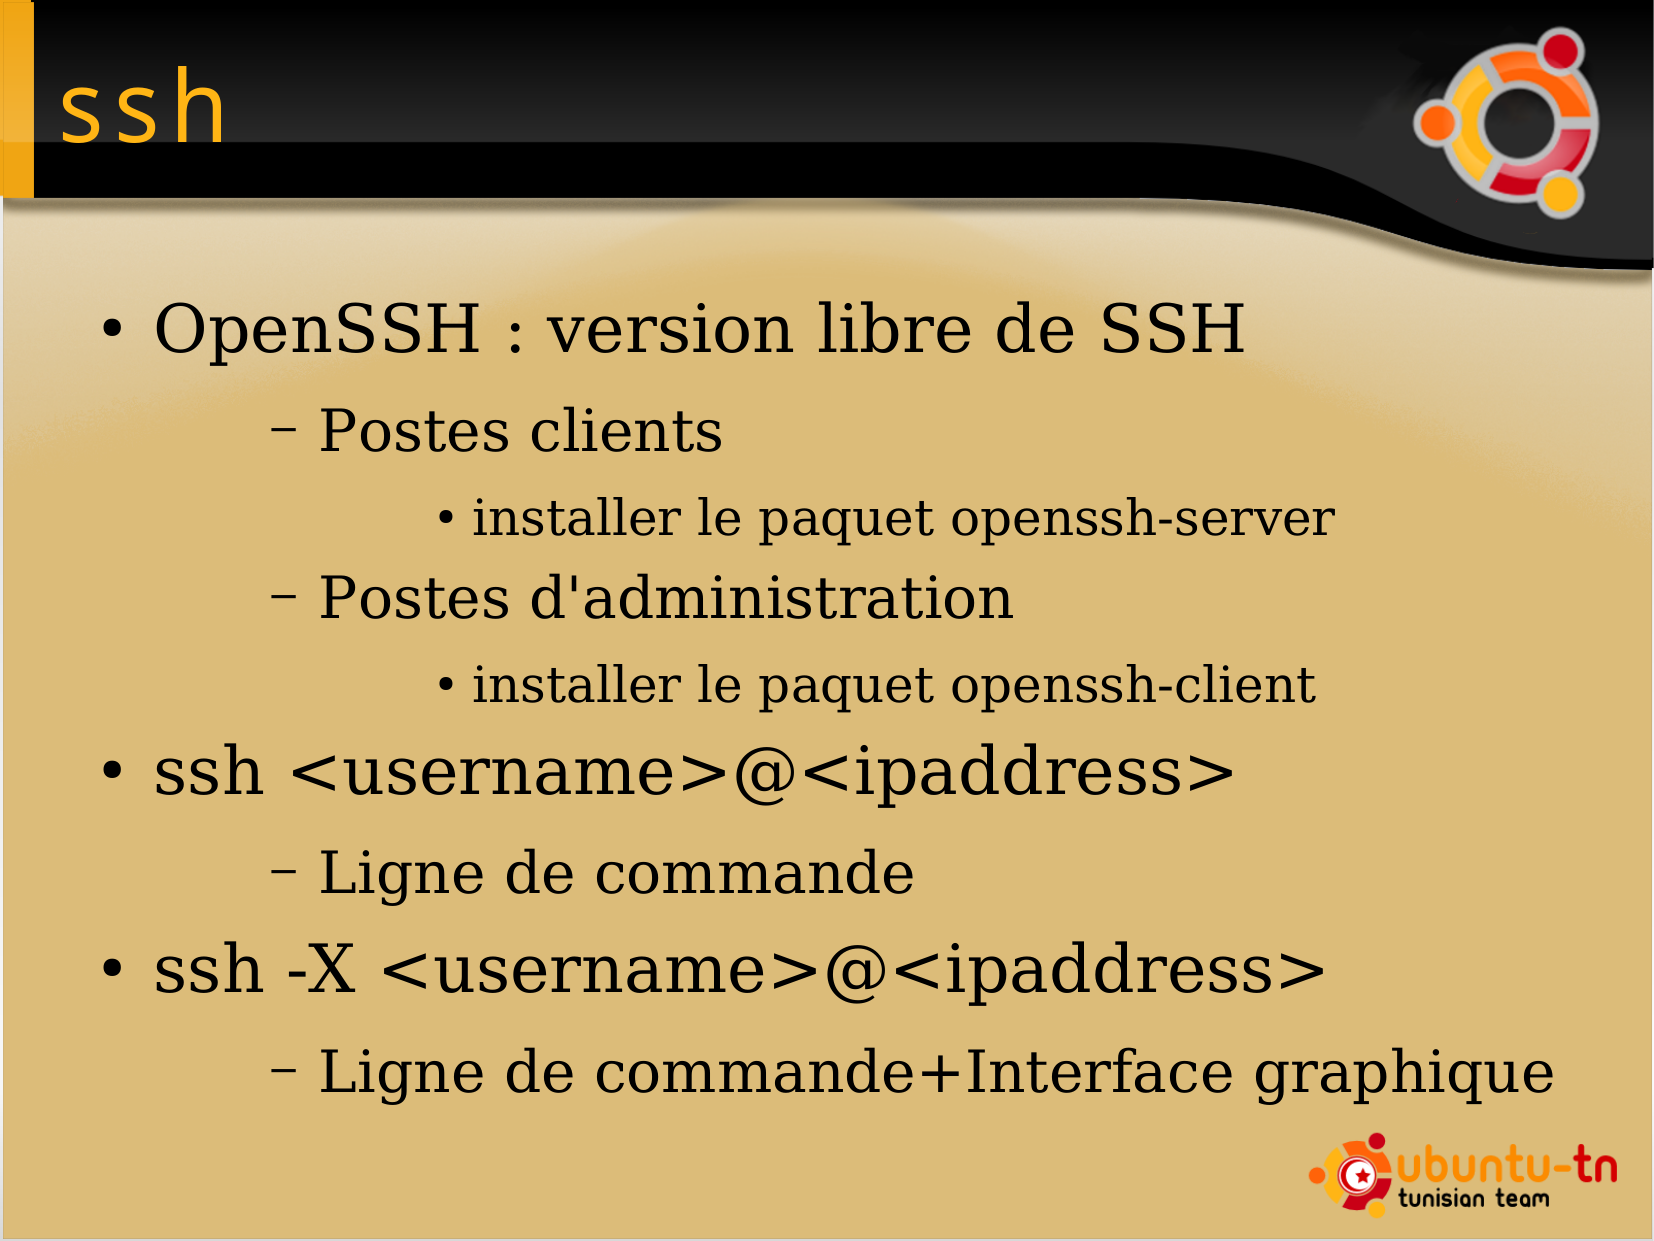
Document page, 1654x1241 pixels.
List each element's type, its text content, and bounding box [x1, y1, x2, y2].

list OpenSSH : version libre de SSH Postes clients installer le paquet openssh-server Postes d'administration installer le paquet openssh-client ssh <username>@<ipaddress> Ligne de commande ssh -X <username>@<ipaddress> Ligne de commande+Interface graphique [82, 290, 1571, 1109]
picture [0, 0, 1654, 1241]
title ssh [59, 29, 1388, 178]
